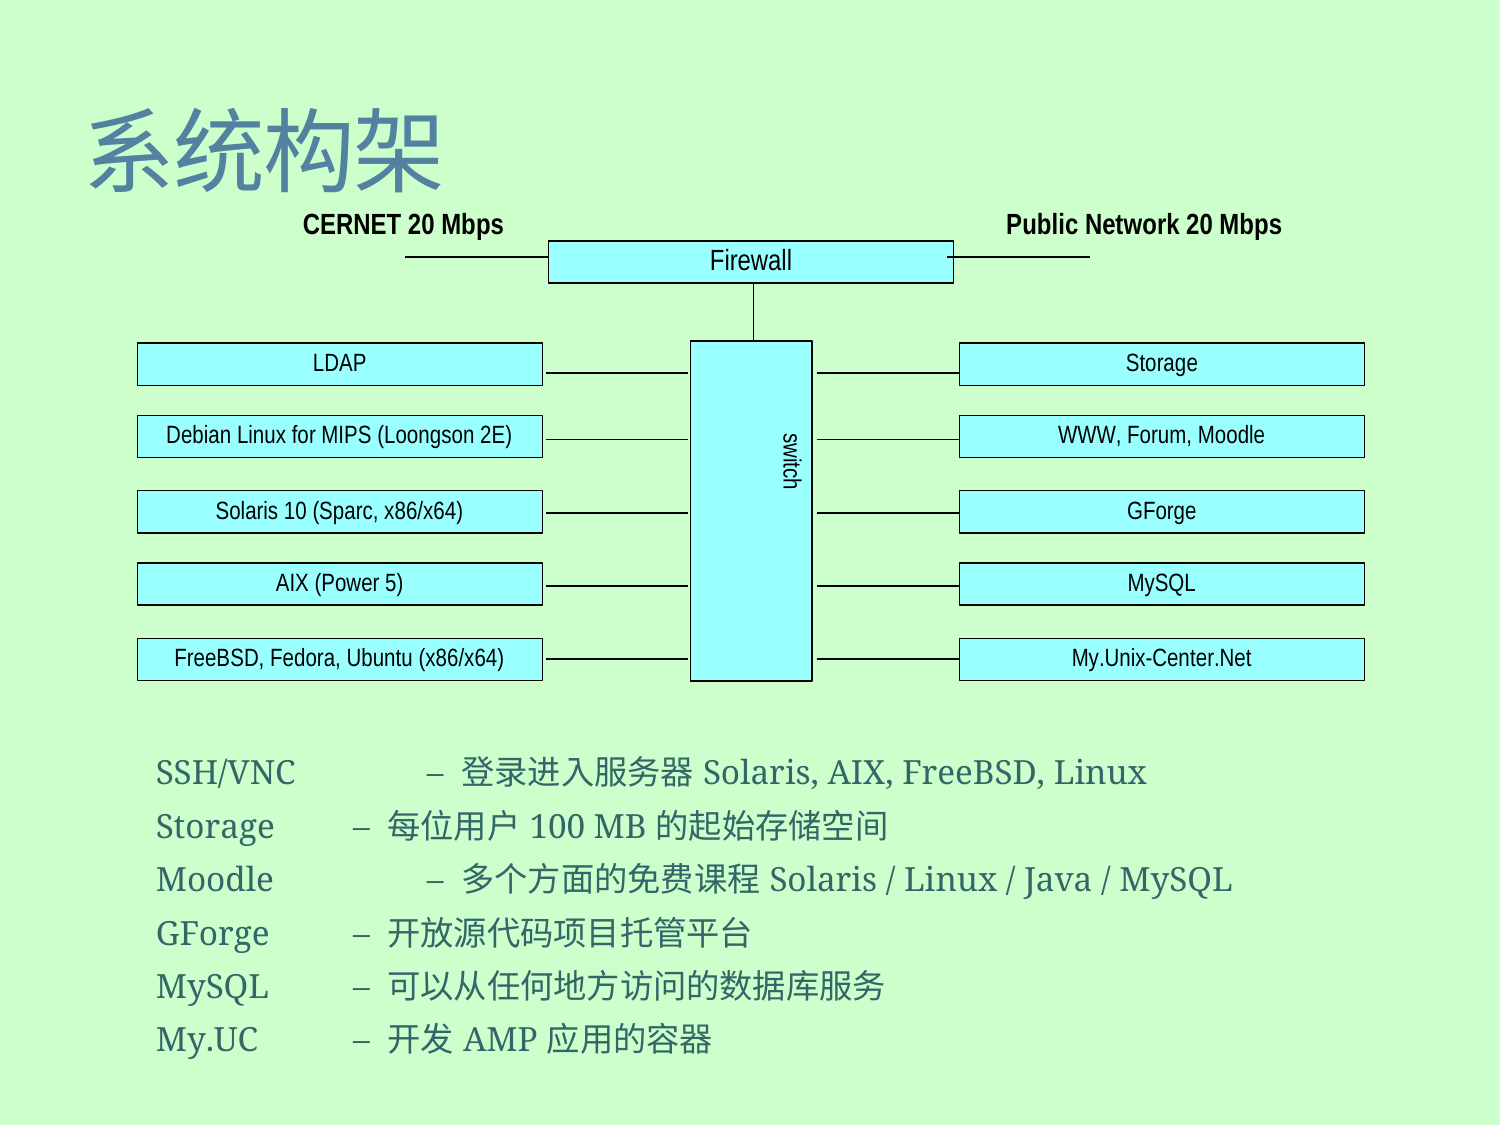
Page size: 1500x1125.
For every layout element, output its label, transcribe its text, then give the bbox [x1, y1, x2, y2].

text_box WWW, Forum, Moodle [959, 415, 1365, 458]
text_box GForge [959, 490, 1365, 533]
text_box LDAP [137, 342, 543, 386]
text_box Debian Linux for MIPS (Loongson 2E) [137, 415, 543, 458]
text_box Storage [959, 342, 1365, 386]
text_box switch [714, 433, 803, 628]
text_box FreeBSD, Fedora, Ubuntu (x86/x64) [137, 638, 543, 681]
title 系统构架 [83, 94, 1446, 200]
text_box Public Network 20 Mbps [1006, 212, 1405, 339]
text_box My.Unix-Center.Net [959, 638, 1365, 681]
text_box SSH/VNC – 登录进入服务器Solaris, AIX, FreeBSD, Linux Storage – 每位用户100 MB的起始存储空间 Moodle – 多个方面的免费课程Solaris / Linux / Java / MySQL GForge – 开放源代码项目托管平台 MySQL – 可以从任何地方访问的数据库服务 My.UC – 开发AMP应用的容器 [79, 753, 1294, 1028]
text_box Firewall [561, 240, 954, 284]
text_box Solaris 10 (Sparc, x86/x64) [137, 490, 543, 533]
text_box MySQL [959, 562, 1365, 606]
text_box CERNET 20 Mbps [302, 212, 561, 339]
text_box [0, 0, 1500, 1125]
text_box AIX (Power 5) [137, 562, 543, 606]
